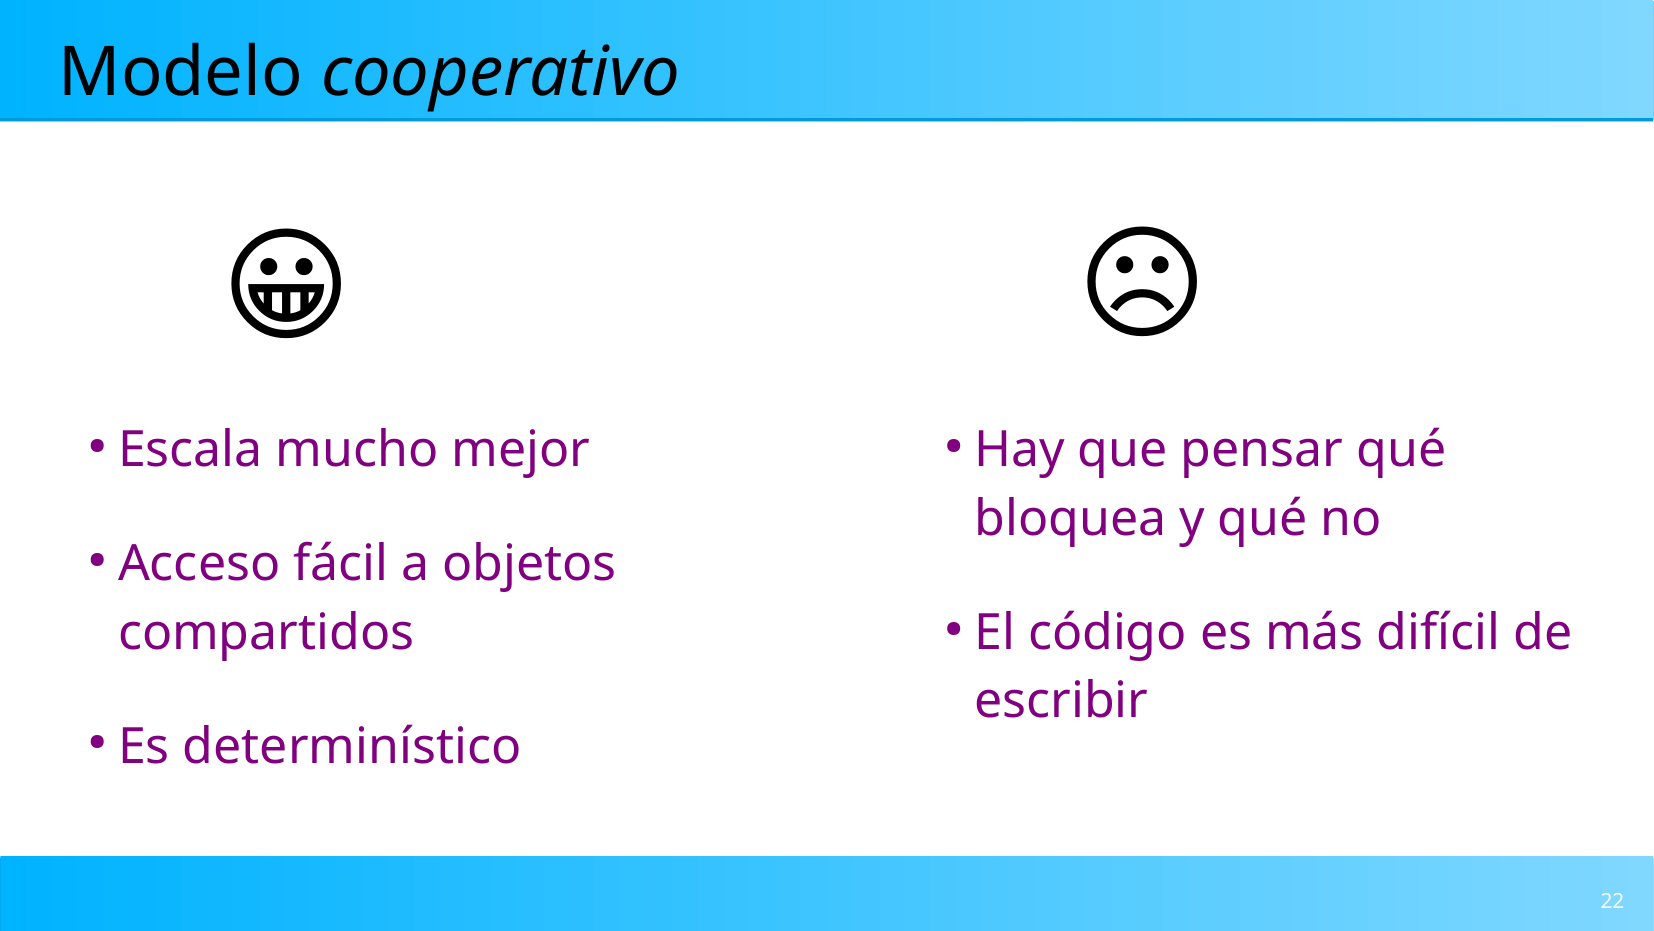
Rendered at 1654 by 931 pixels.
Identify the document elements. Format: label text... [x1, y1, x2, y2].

text_box ☹️ [1062, 206, 1288, 412]
list Hay que pensar qué bloquea y qué no El código es más difícil de escribir [915, 413, 1595, 768]
list Escala mucho mejor Acceso fácil a objetos compartidos Es determinístico [59, 413, 827, 768]
text_box 😀 [206, 208, 532, 384]
title Modelo cooperativo [59, 29, 1595, 108]
